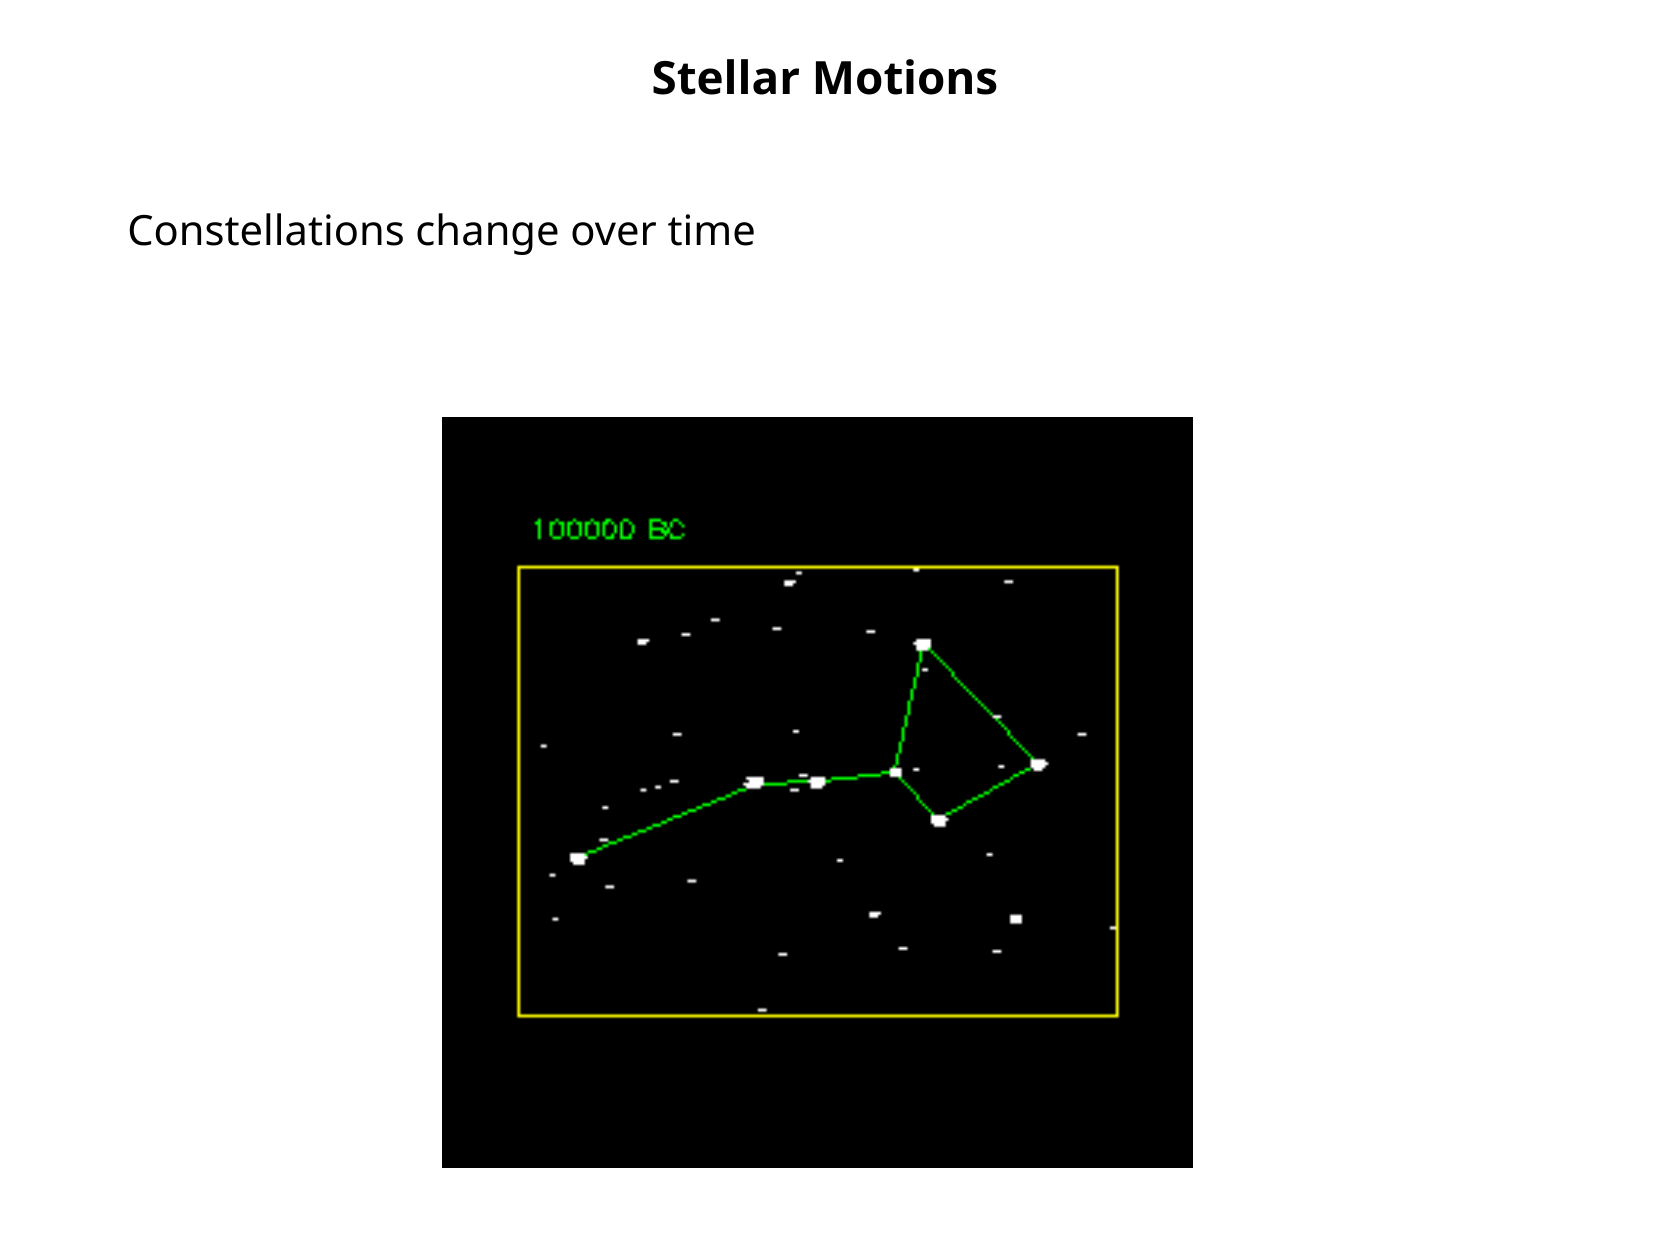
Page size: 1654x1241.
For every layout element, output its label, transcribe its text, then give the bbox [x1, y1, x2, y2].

text_box Constellations change over time [112, 193, 901, 309]
text_box Stellar Motions [0, 37, 1651, 117]
picture [442, 417, 1193, 1168]
